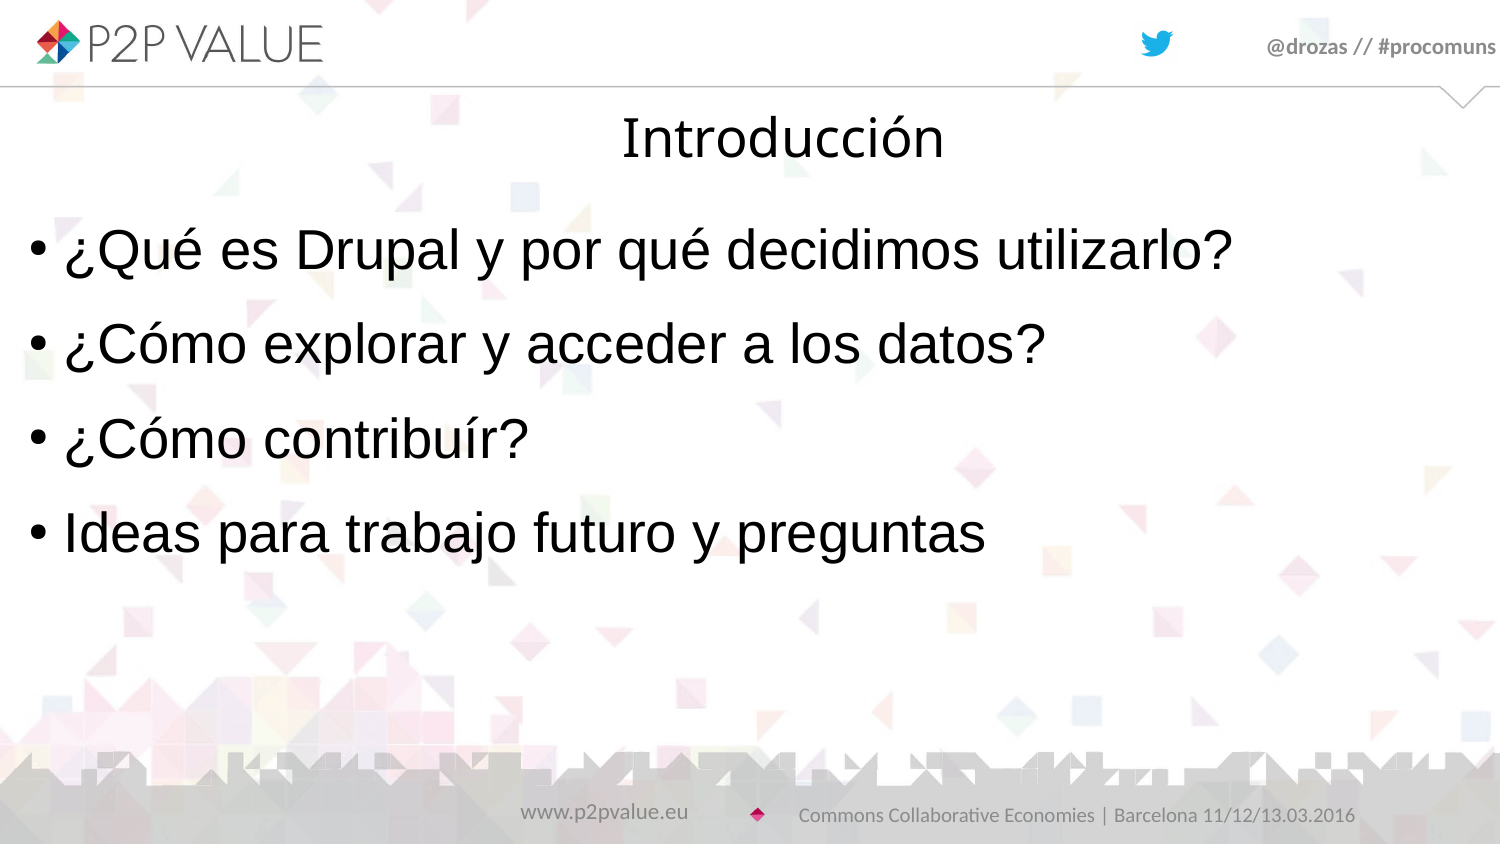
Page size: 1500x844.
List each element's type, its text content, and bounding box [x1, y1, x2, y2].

text_box @drozas // #procomuns [1169, 15, 1500, 76]
title Introducción [324, 92, 1246, 180]
picture [0, 0, 1500, 844]
subtitle ¿Qué es Drupal y por qué decidimos utilizarlo? ¿Cómo explorar y acceder a los datos? ¿Cómo contribuír? Ideas para trabajo futuro y preguntas [15, 180, 1496, 736]
text_box Commons Collaborative Economies | Barcelona 11/12/13.03.2016 [785, 791, 1500, 837]
text_box www.p2pvalue.eu [514, 790, 733, 830]
